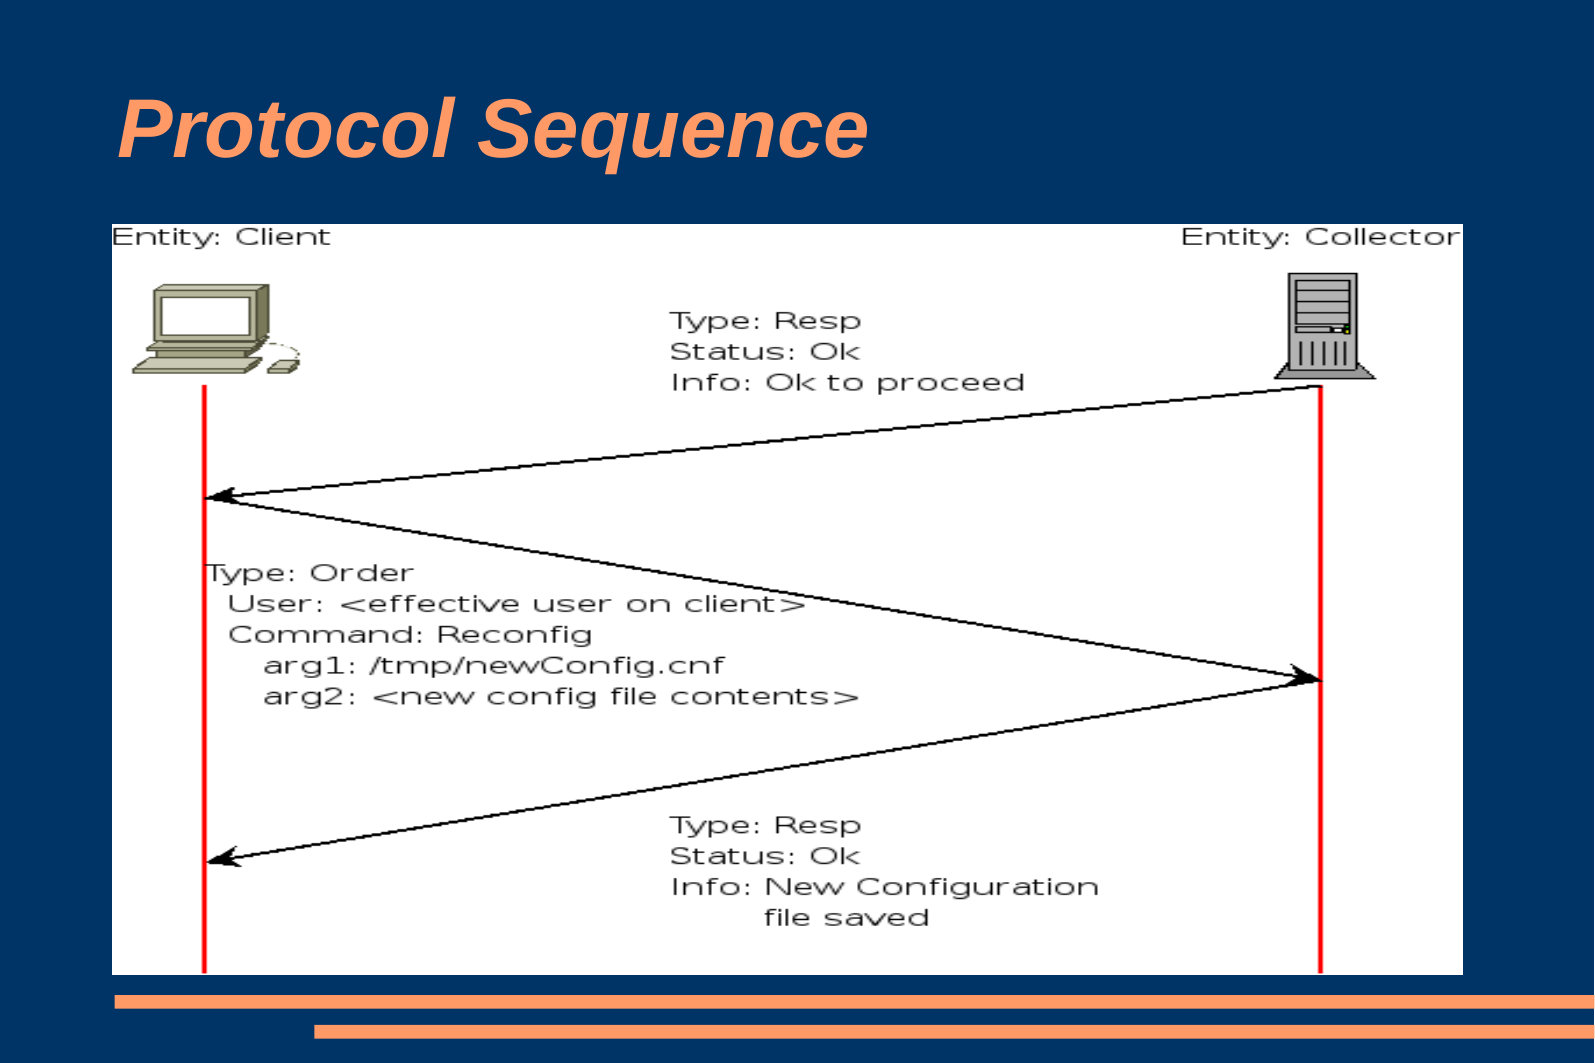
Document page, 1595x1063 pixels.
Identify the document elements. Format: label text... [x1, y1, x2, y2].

title Protocol Sequence [117, 39, 1479, 218]
picture [112, 224, 1463, 976]
